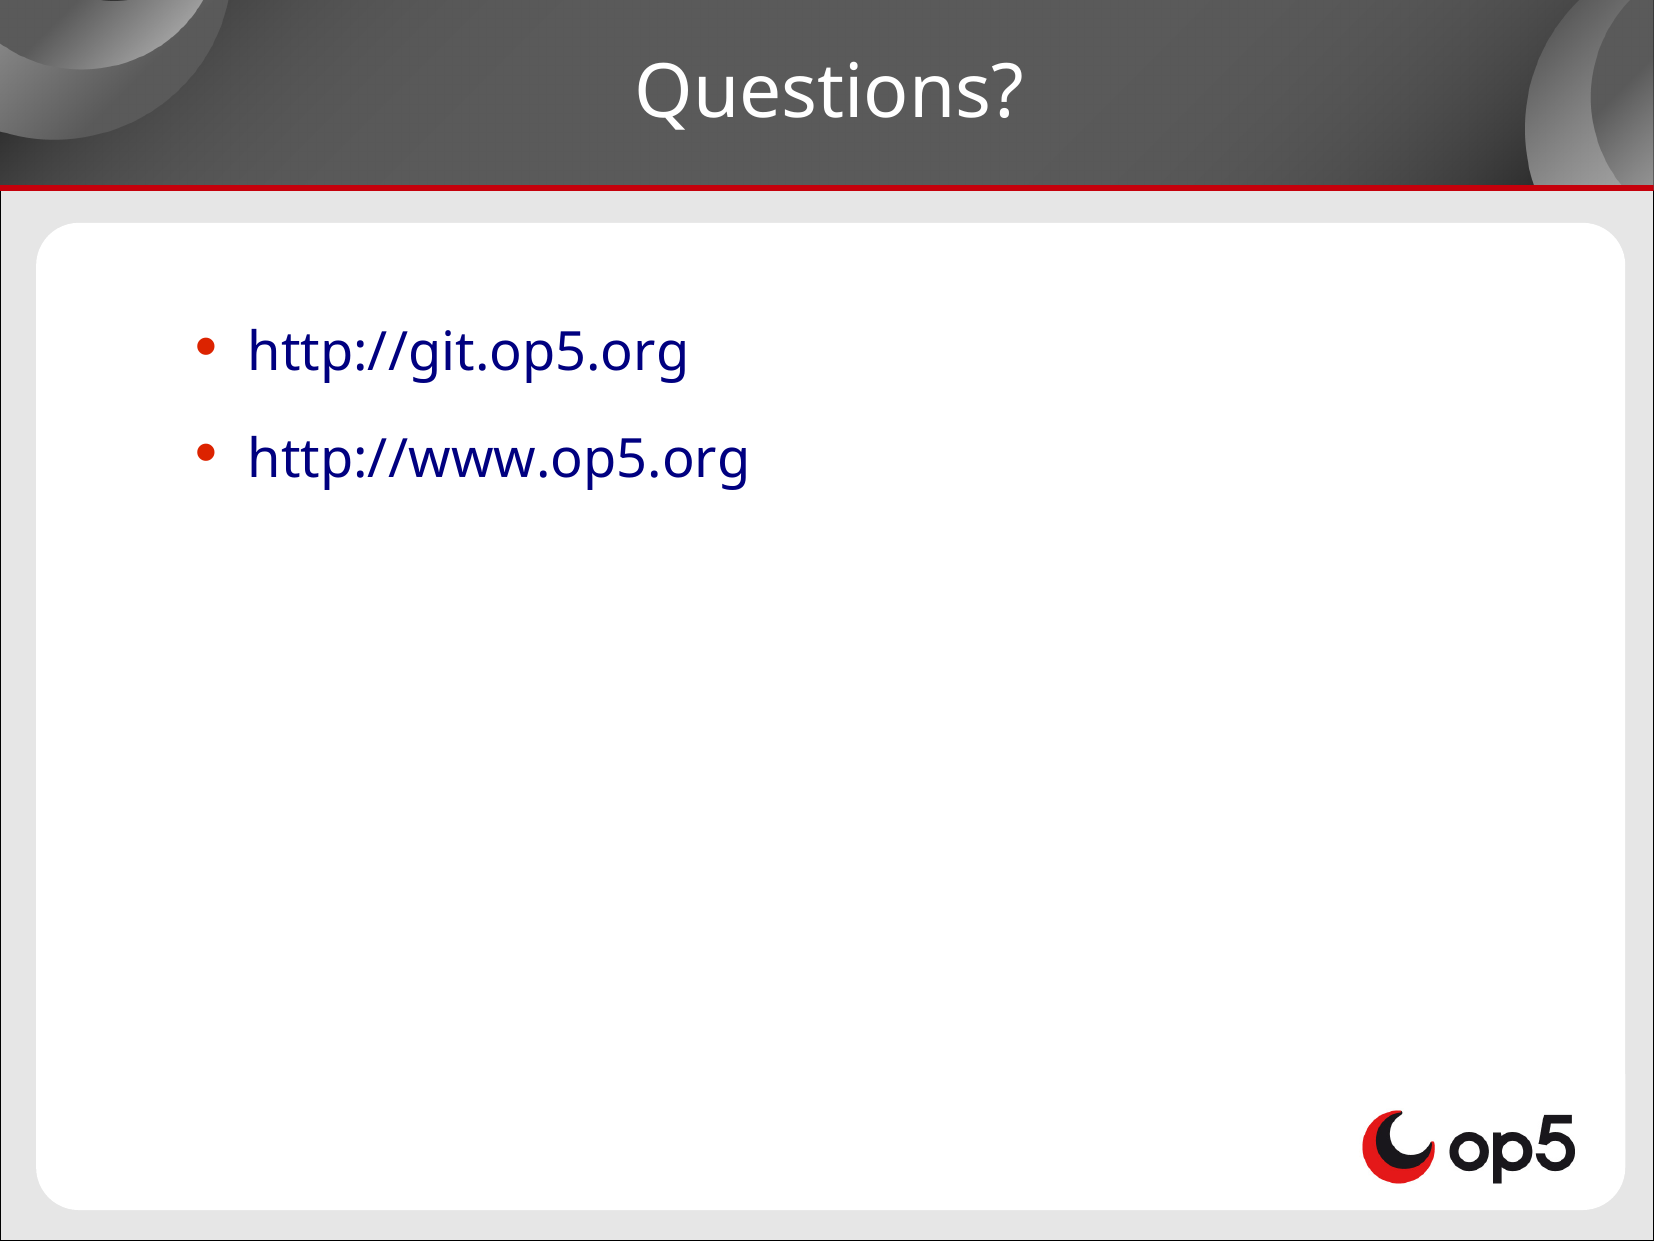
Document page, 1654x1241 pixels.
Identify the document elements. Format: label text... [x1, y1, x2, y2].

list http://git.op5.org http://www.op5.org [177, 309, 1571, 1005]
picture [0, 0, 1654, 185]
picture [1350, 1103, 1587, 1191]
title Questions? [88, 0, 1571, 175]
